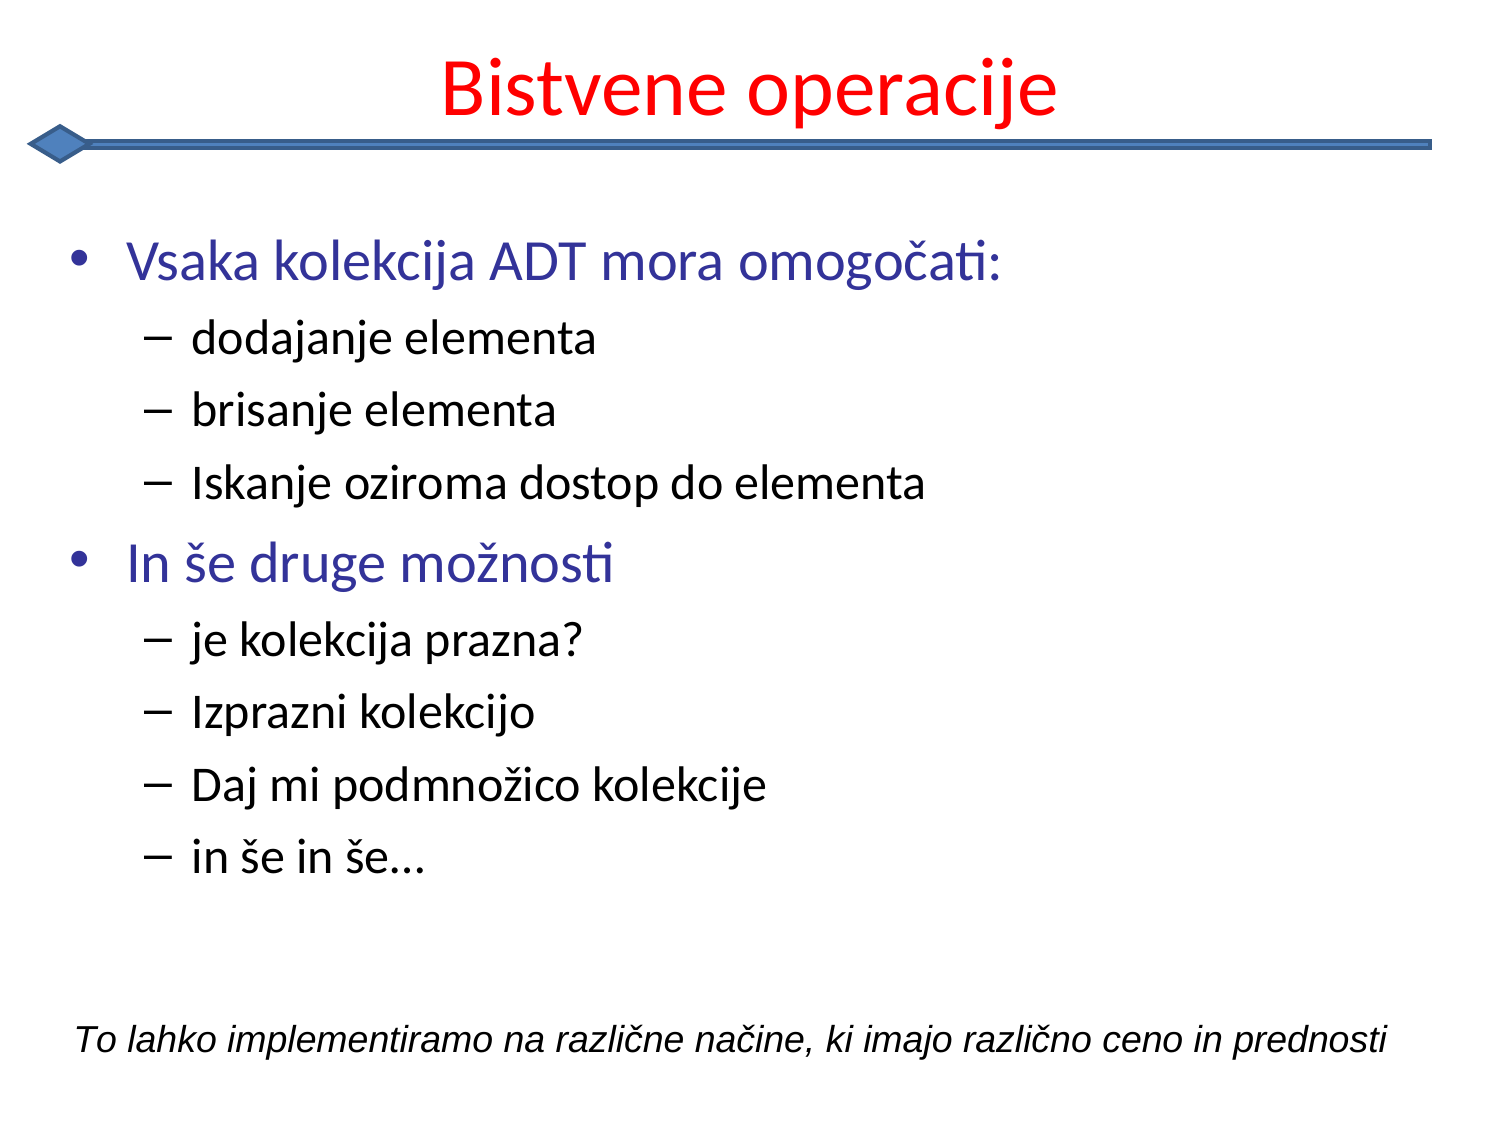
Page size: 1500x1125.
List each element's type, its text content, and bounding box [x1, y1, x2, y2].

title Bistvene operacije [75, 23, 1426, 141]
text_box To lahko implementiramo na različne načine, ki imajo različno ceno in prednosti [58, 1007, 1430, 1114]
list Vsaka kolekcija ADT mora omogočati: dodajanje elementa brisanje elementa Iskanje oziroma dostop do elementa In še druge možnosti je kolekcija prazna? Izprazni kolekcijo Daj mi podmnožico kolekcije in še in še… [54, 214, 1405, 958]
